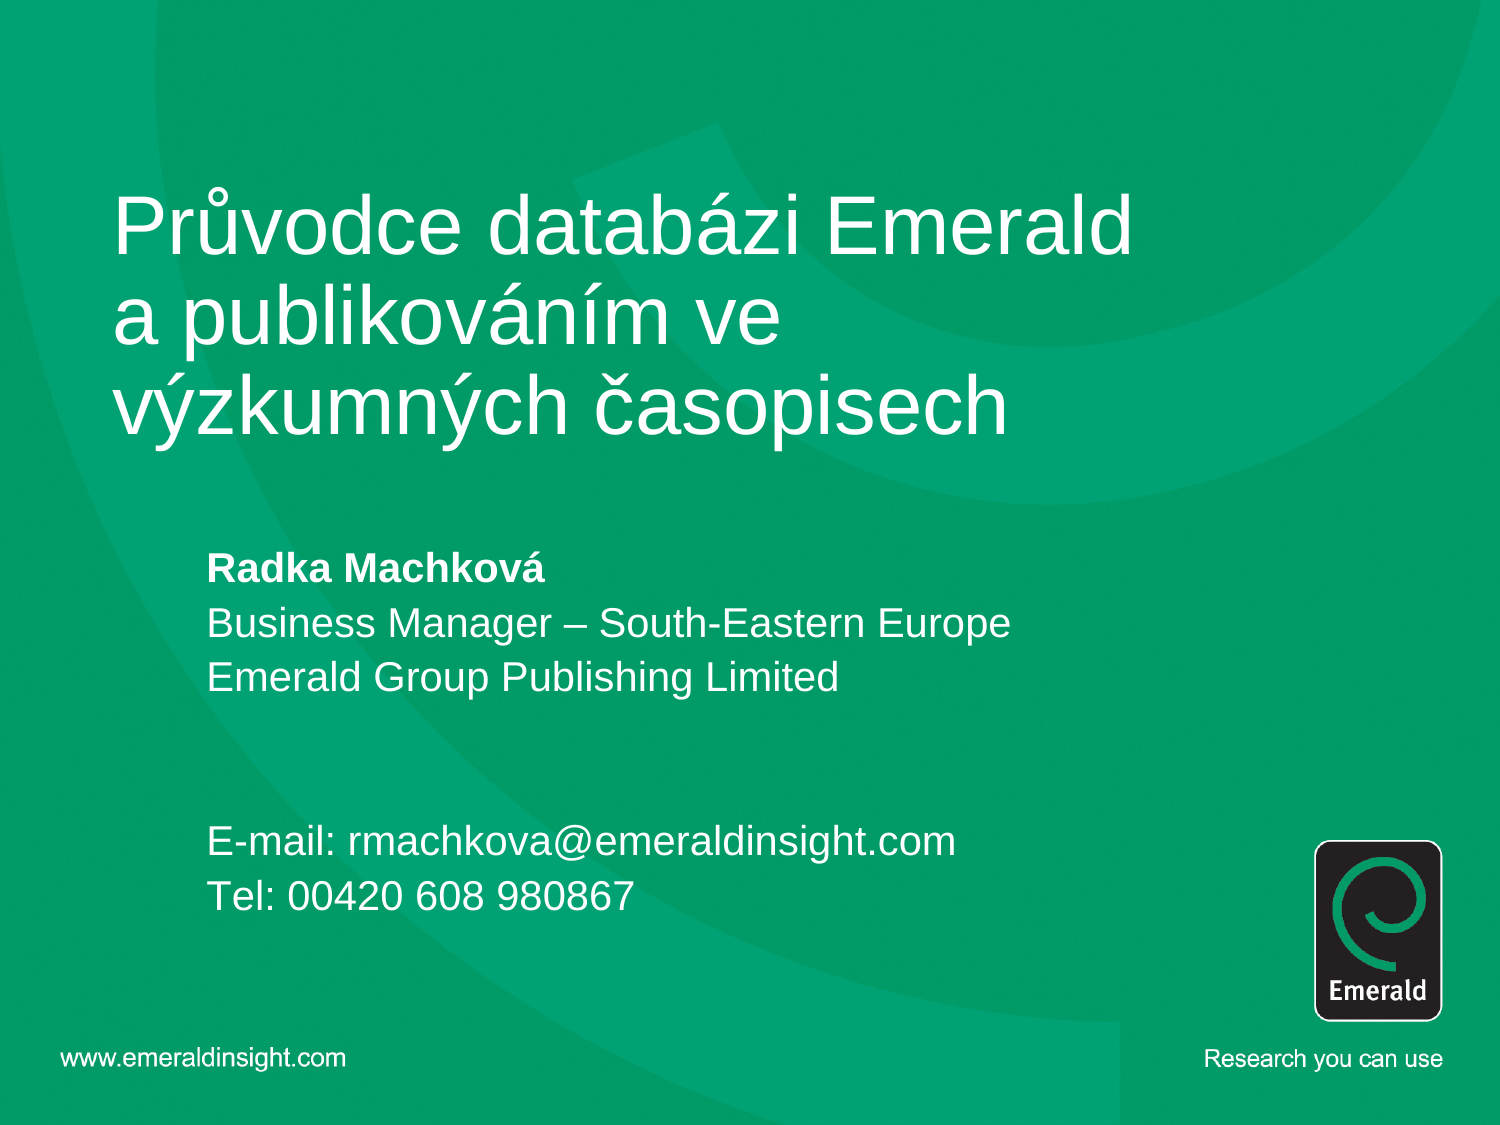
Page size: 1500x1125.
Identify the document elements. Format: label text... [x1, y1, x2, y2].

subtitle Radka Machková Business Manager – South-Eastern Europe Emerald Group Publishing Limited E-mail: rmachkova@emeraldinsight.com Tel: 00420 608 980867 [206, 550, 1255, 965]
title Průvodce databázi Emerald a publikováním ve výzkumných časopisech [112, 101, 1162, 453]
